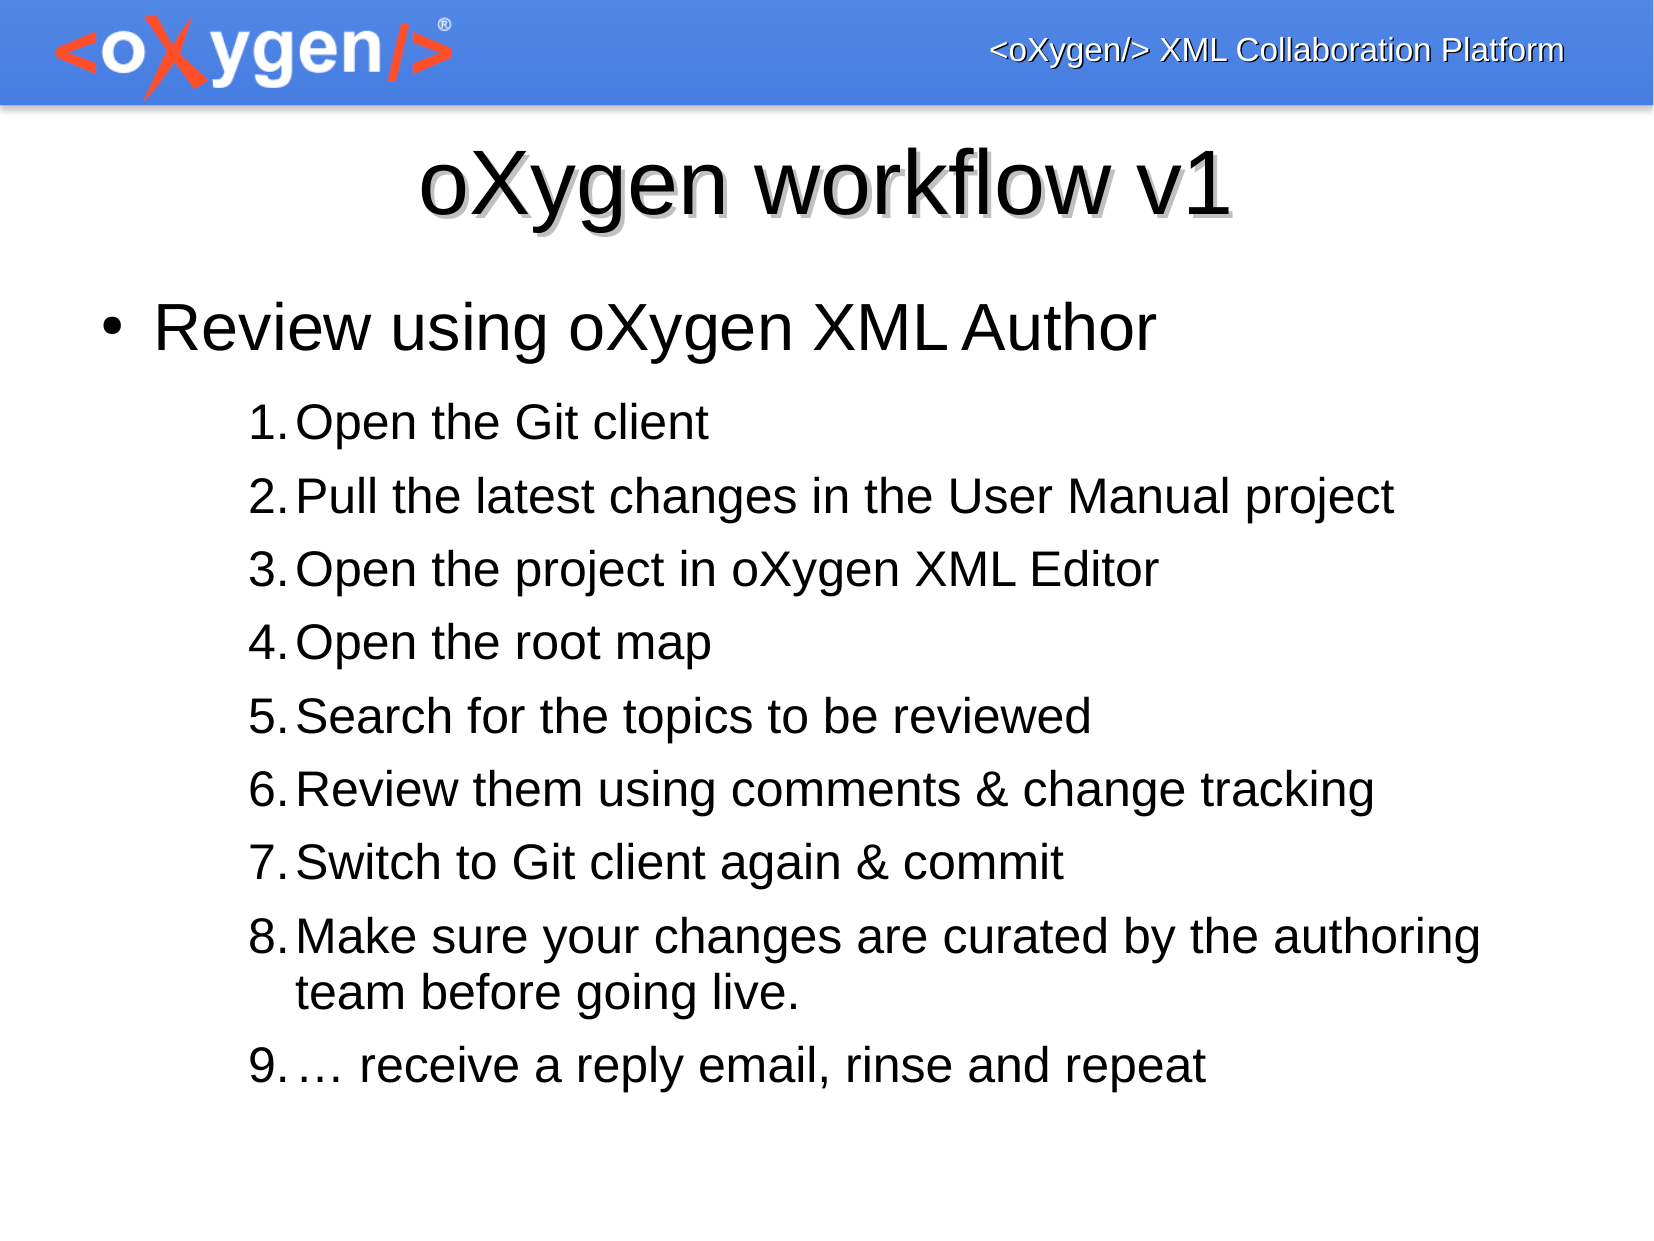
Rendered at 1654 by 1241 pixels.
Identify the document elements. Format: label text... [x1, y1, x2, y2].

title oXygen workflow v1 [82, 78, 1571, 287]
picture [0, 0, 1654, 119]
list Review using oXygen XML Author Open the Git client Pull the latest changes in the User Manual project Open the project in oXygen XML Editor Open the root map Search for the topics to be reviewed Review them using comments & change tracking Switch to Git client again & commit Make sure your changes are curated by the authoring team before going live. … receive a reply email, rinse and repeat [82, 290, 1571, 1123]
